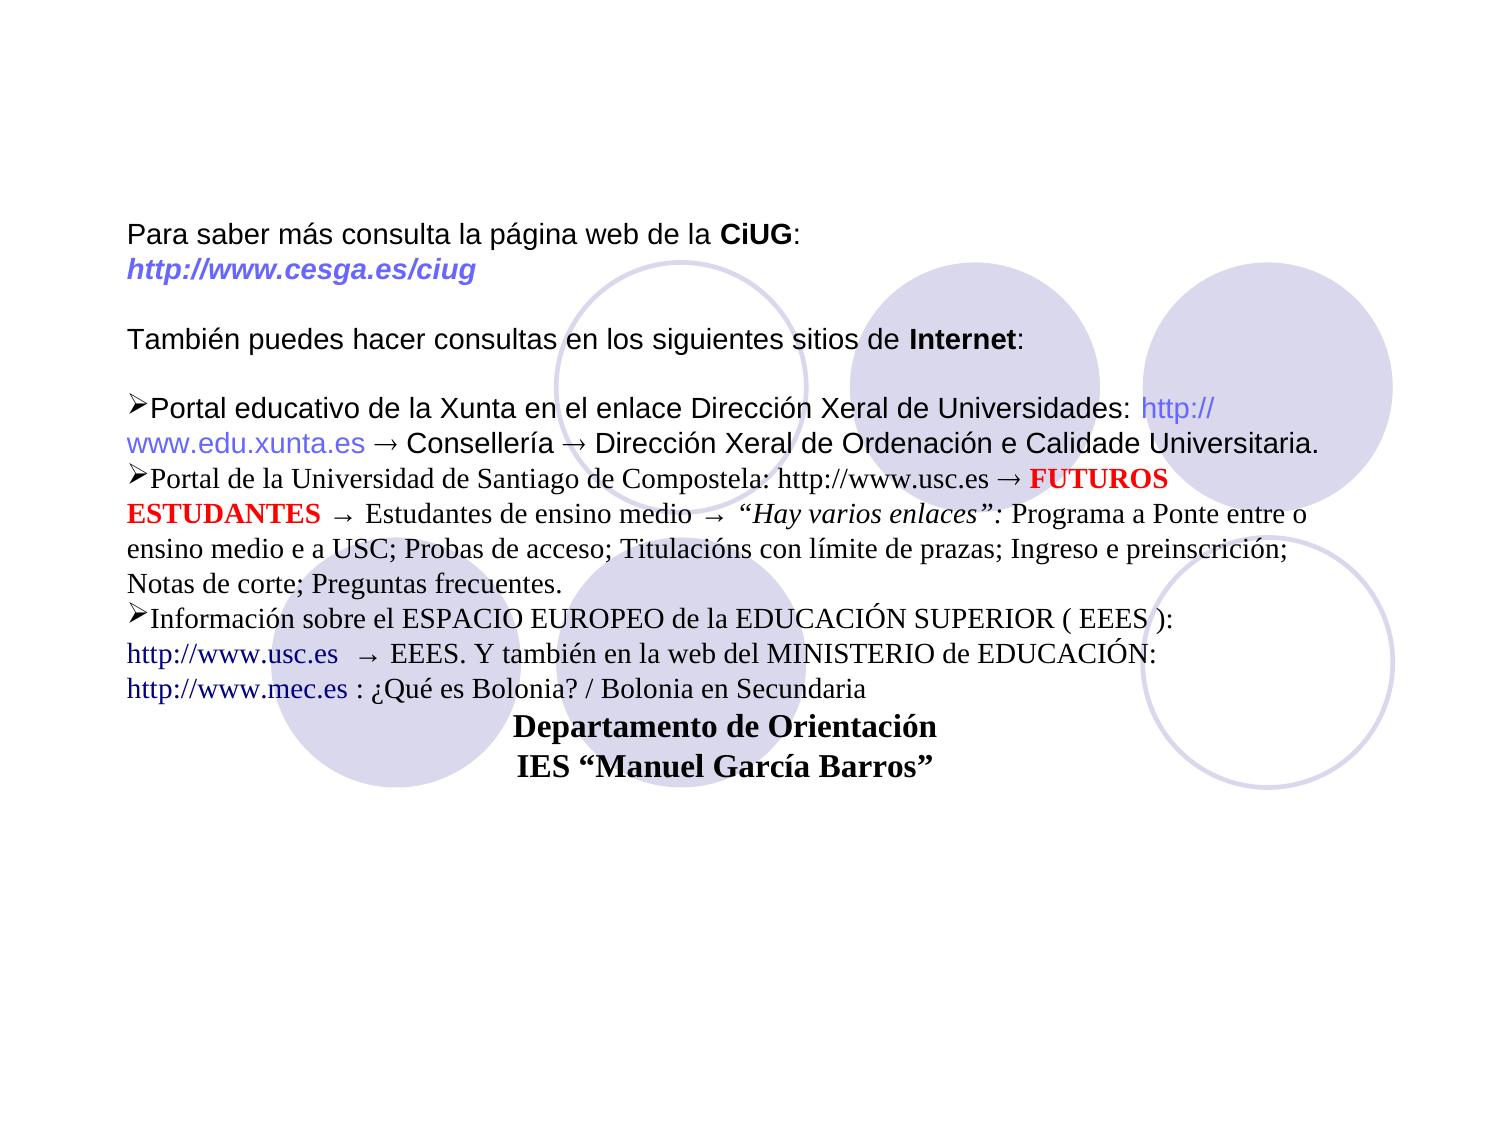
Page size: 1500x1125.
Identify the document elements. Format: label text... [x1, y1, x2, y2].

text_box Para saber más consulta la página web de la CiUG: http://www.cesga.es/ciug También puedes hacer consultas en los siguientes sitios de Internet: Portal educativo de la Xunta en el enlace Dirección Xeral de Universidades: http://www.edu.xunta.es  Consellería  Dirección Xeral de Ordenación e Calidade Universitaria. Portal de la Universidad de Santiago de Compostela: http://www.usc.es  FUTUROS ESTUDANTES → Estudantes de ensino medio → “Hay varios enlaces”: Programa a Ponte entre o ensino medio e a USC; Probas de acceso; Titulacións con límite de prazas; Ingreso e preinscrición; Notas de corte; Preguntas frecuentes. Información sobre el ESPACIO EUROPEO de la EDUCACIÓN SUPERIOR ( EEES ): http://www.usc.es → EEES. Y también en la web del MINISTERIO de EDUCACIÓN: http://www.mec.es : ¿Qué es Bolonia? / Bolonia en Secundaria Departamento de Orientación IES “Manuel García Barros” [112, 207, 1339, 792]
